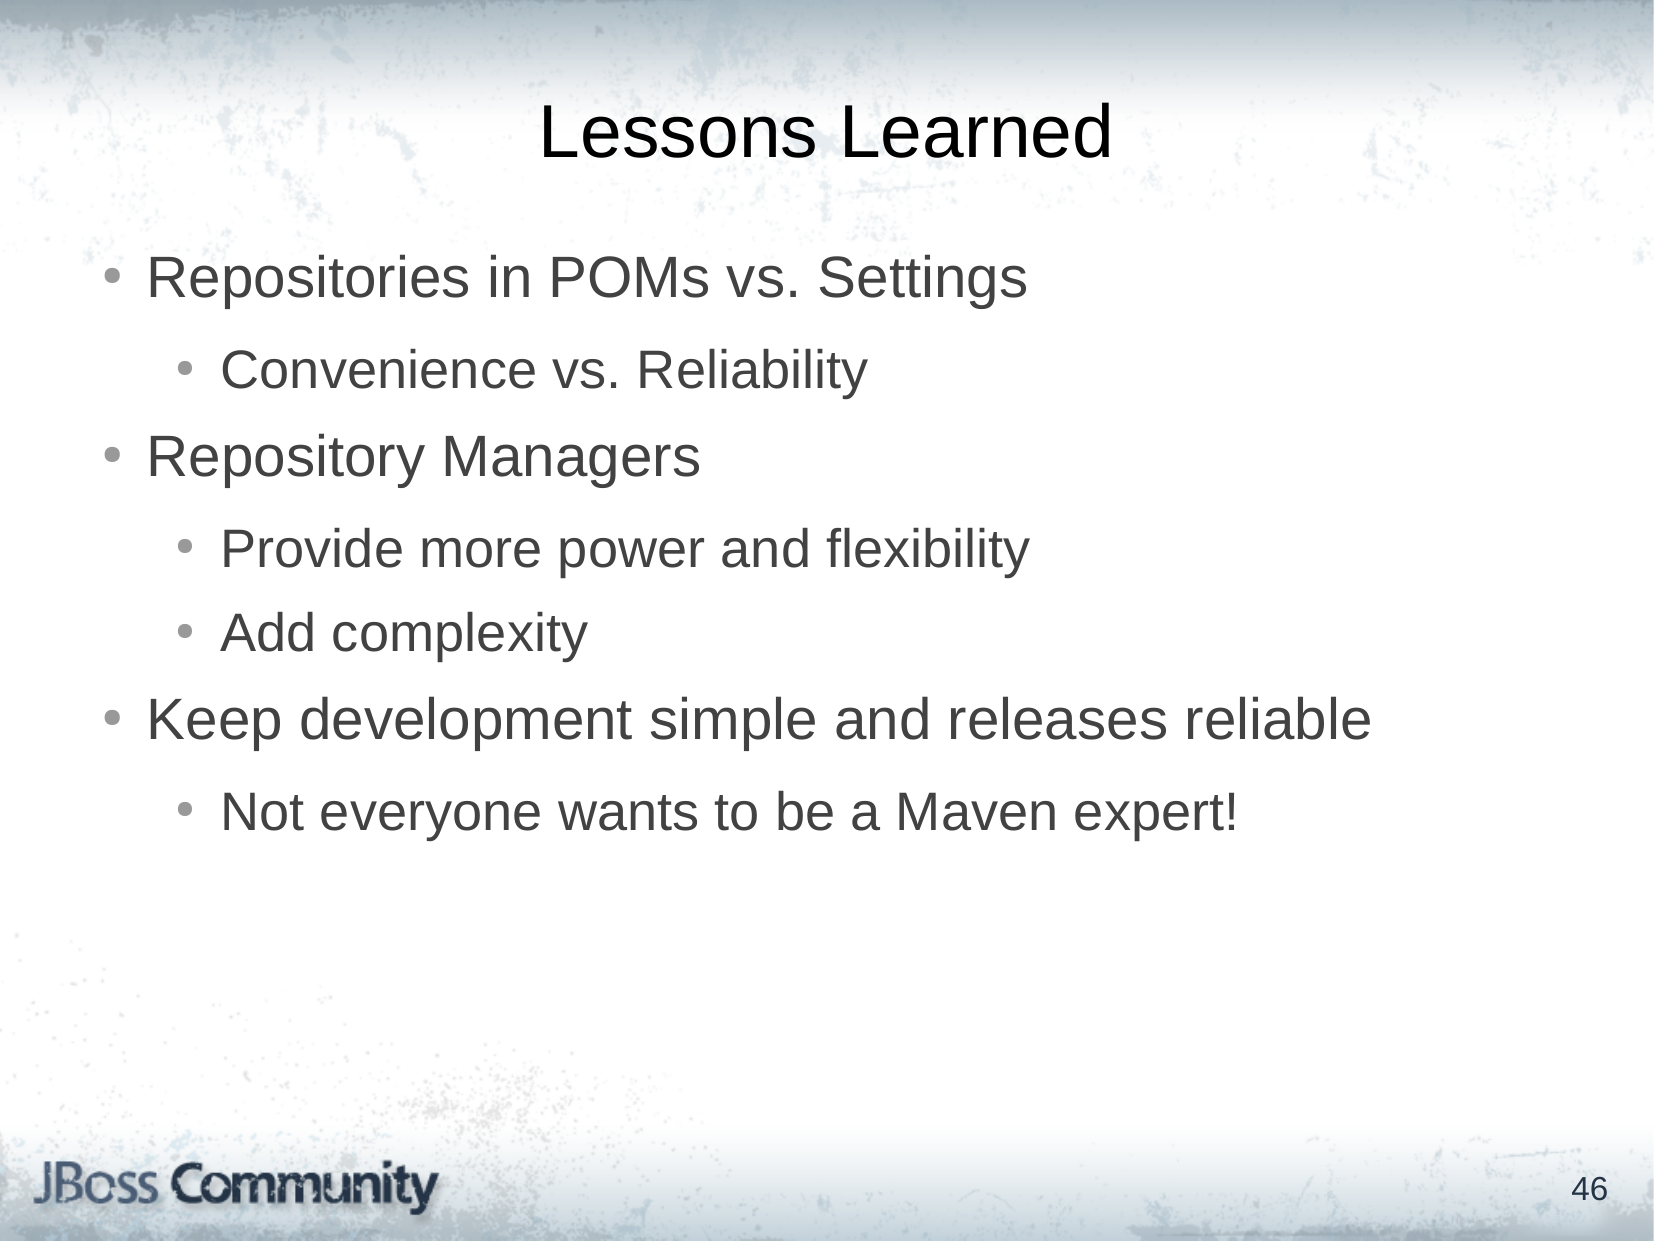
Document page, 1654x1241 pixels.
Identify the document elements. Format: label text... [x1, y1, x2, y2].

title Lessons Learned [82, 45, 1571, 218]
picture [0, 0, 1654, 1241]
list Repositories in POMs vs. Settings Convenience vs. Reliability Repository Managers Provide more power and flexibility Add complexity Keep development simple and releases reliable Not everyone wants to be a Maven expert! [86, 244, 1576, 1024]
